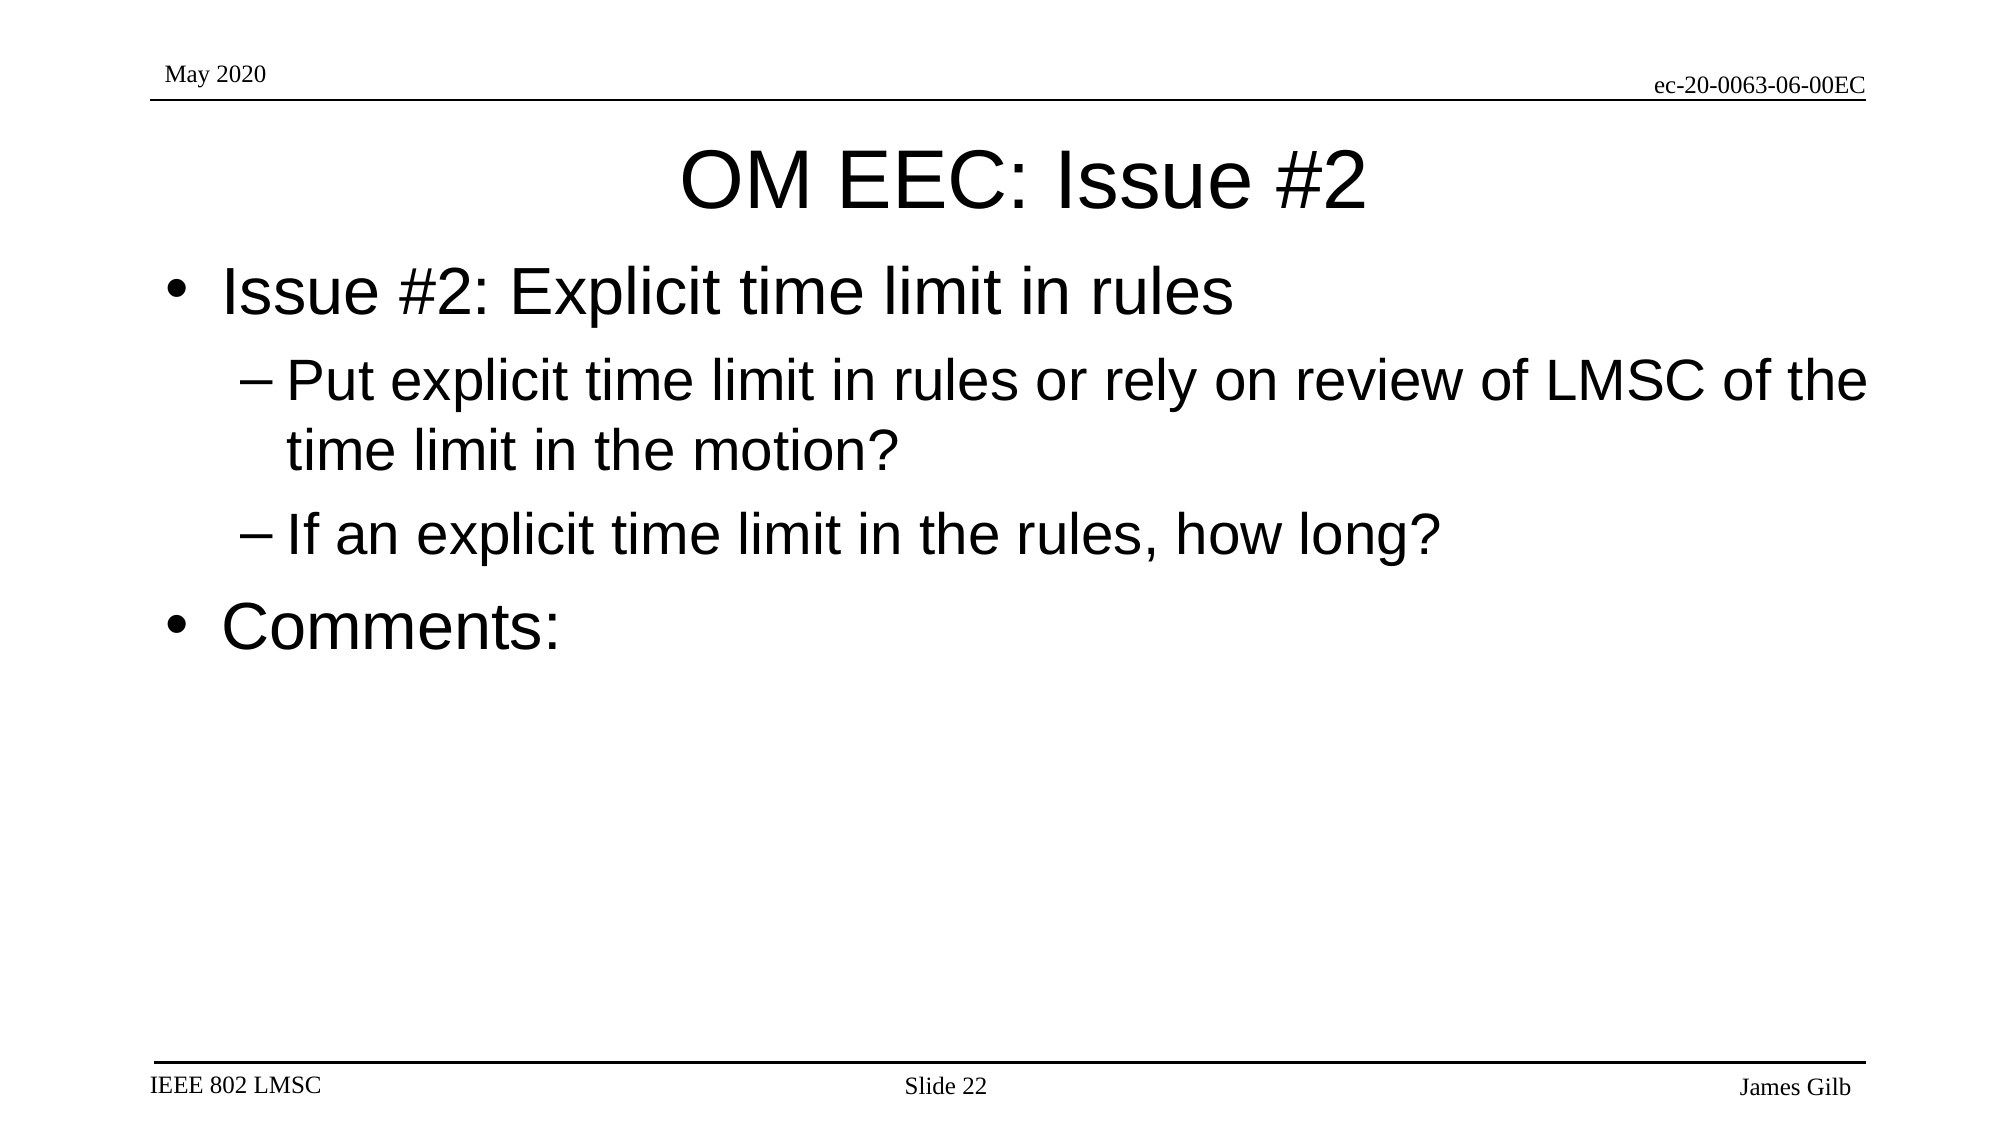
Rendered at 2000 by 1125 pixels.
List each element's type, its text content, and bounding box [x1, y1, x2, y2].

title OM EEC: Issue #2 [149, 112, 1900, 238]
list Issue #2: Explicit time limit in rules Put explicit time limit in rules or rely on review of LMSC of the time limit in the motion? If an explicit time limit in the rules, how long? Comments: [149, 239, 1900, 1051]
